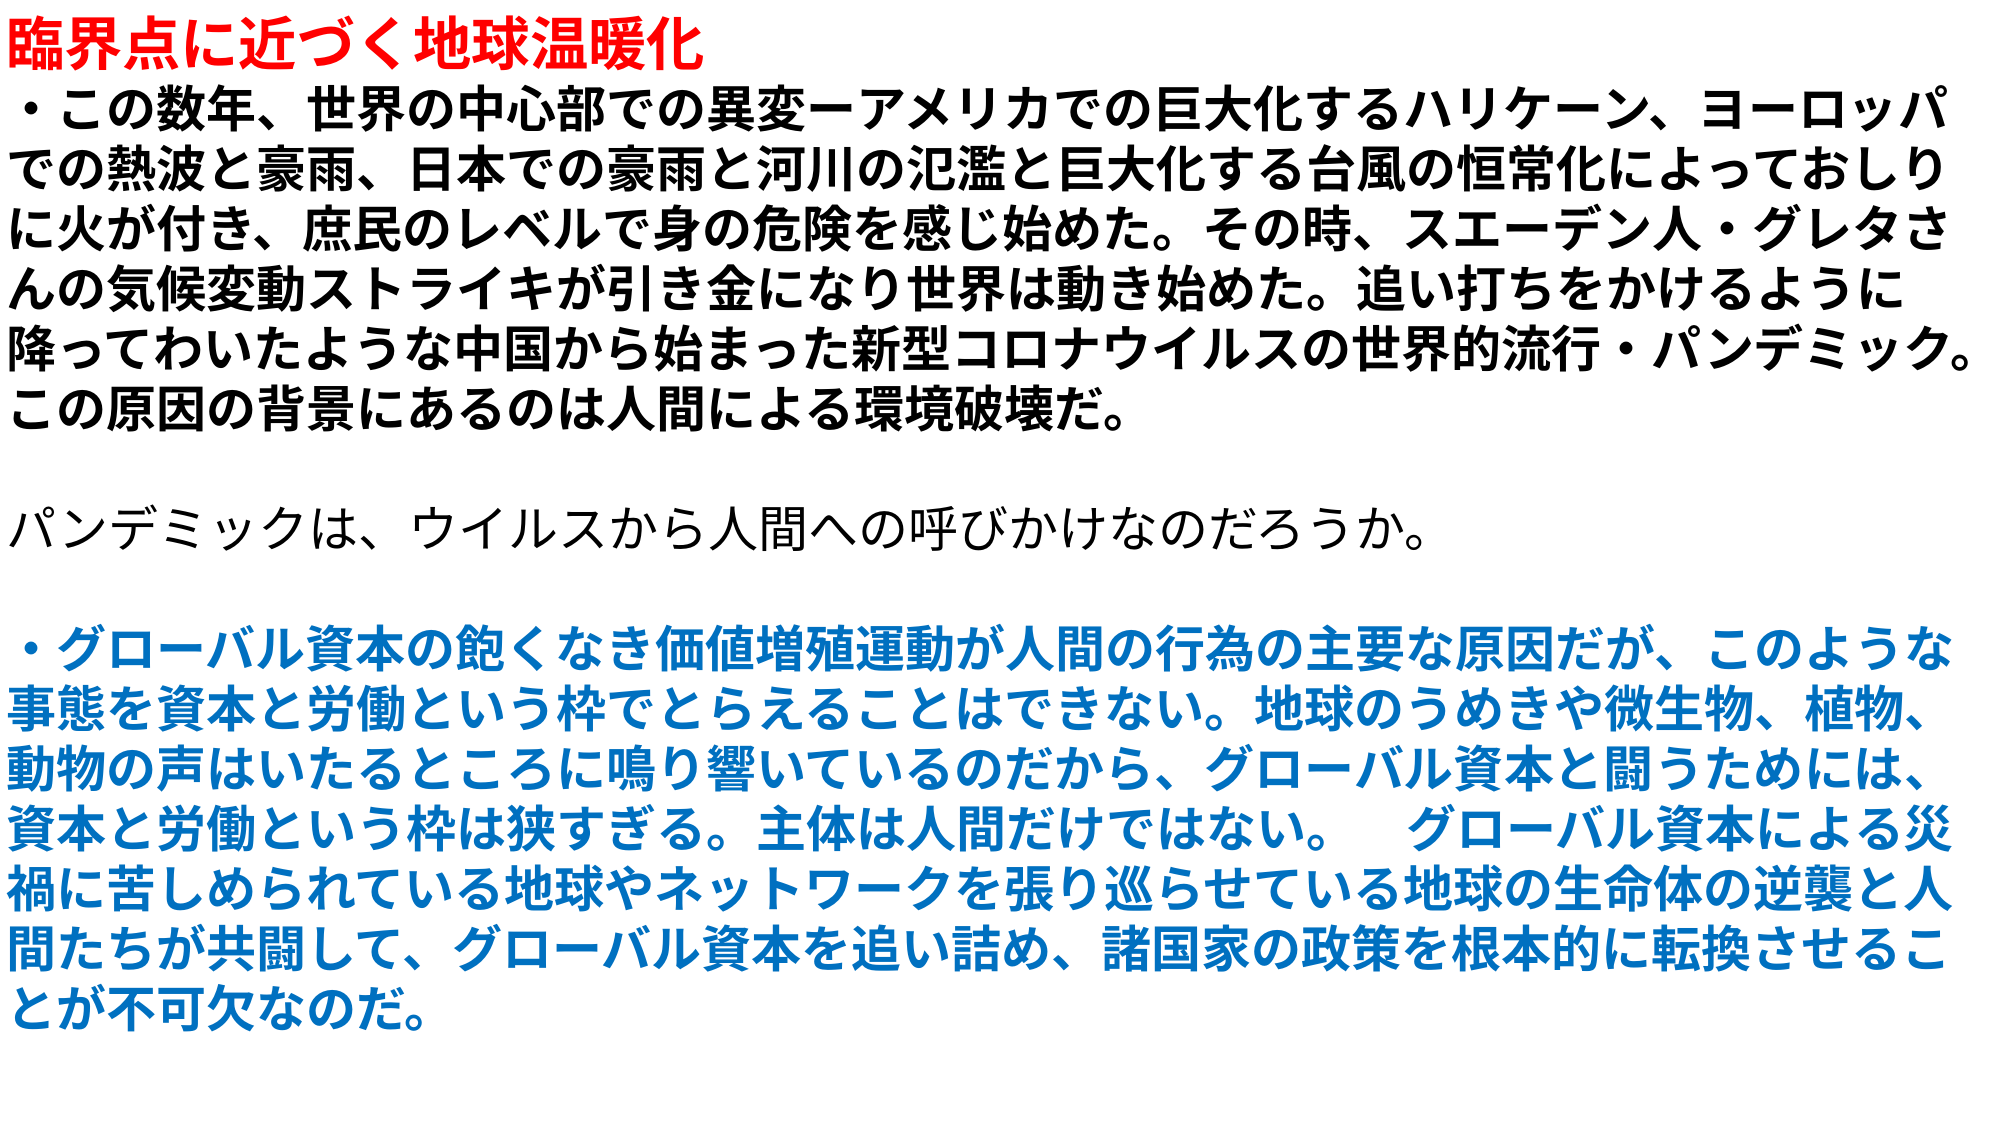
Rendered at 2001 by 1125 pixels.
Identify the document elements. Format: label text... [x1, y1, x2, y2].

text_box 臨界点に近づく地球温暖化 ・この数年、世界の中心部での異変ーアメリカでの巨大化するハリケーン、ヨーロッパでの熱波と豪雨、日本での豪雨と河川の氾濫と巨大化する台風の恒常化によっておしりに火が付き、庶民のレベルで身の危険を感じ始めた。その時、スエーデン人・グレタさんの気候変動ストライキが引き金になり世界は動き始めた。追い打ちをかけるように降ってわいたような中国から始まった新型コロナウイルスの世界的流行・パンデミック。この原因の背景にあるのは人間による環境破壊だ。 ​パンデミックは、​ウイルスから人間への呼びかけなのだろうか。 ​・グローバル資本の飽くなき価値増殖運動が人間の行為の主要な原因だが、このような事態を資本と労働という枠でとらえることはできない。地球のうめきや微生物、植物、動物の声はいたるところに鳴り響いているのだから、グローバル資本と闘うためには、資本と労働という枠は狭すぎる。主体は人間だけではない。 グローバル資本による災禍に苦しめられている地球やネットワークを張り巡らせている地球の生命体の逆襲と人間たちが共闘して、グローバル資本を追い詰め、諸国家の政策を根本的に転換させることが不可欠なのだ。​​​ ​​​ [0, 0, 2000, 1005]
